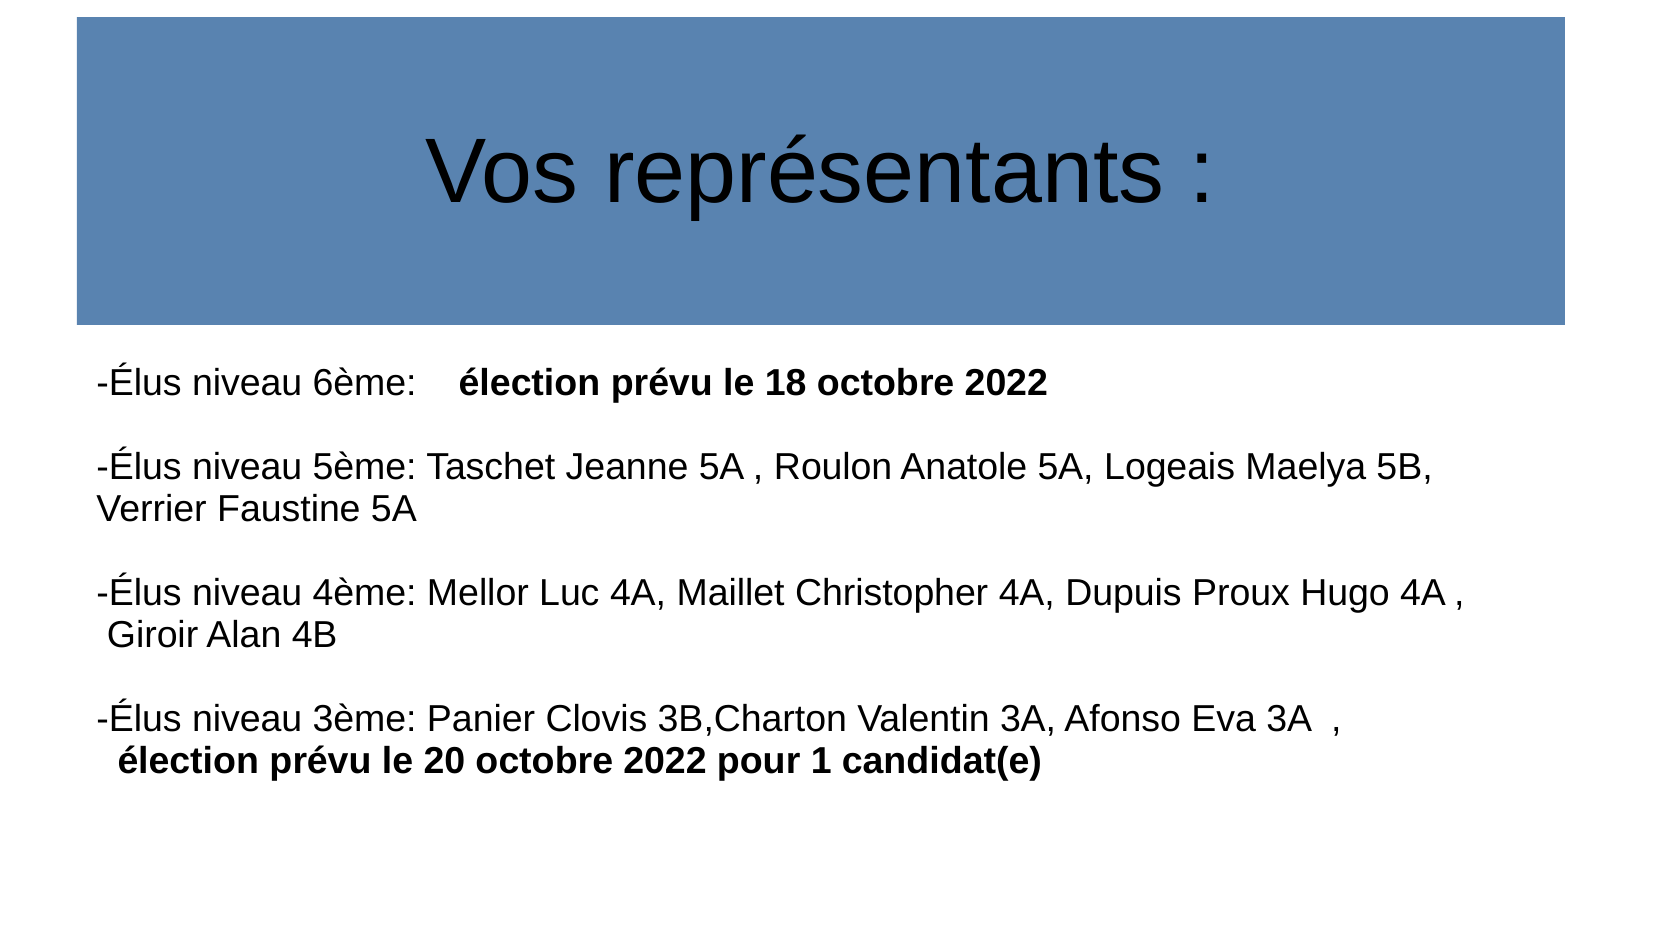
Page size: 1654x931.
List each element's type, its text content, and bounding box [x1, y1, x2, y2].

title Vos représentants : [76, 17, 1565, 325]
text_box -Élus niveau 6ème: élection prévu le 18 octobre 2022 -Élus niveau 5ème: Taschet Jeanne 5A , Roulon Anatole 5A, Logeais Maelya 5B, Verrier Faustine 5A -Élus niveau 4ème: Mellor Luc 4A, Maillet Christopher 4A, Dupuis Proux Hugo 4A , Giroir Alan 4B -Élus niveau 3ème: Panier Clovis 3B,Charton Valentin 3A, Afonso Eva 3A , élection prévu le 20 octobre 2022 pour 1 candidat(e) [81, 354, 1654, 846]
